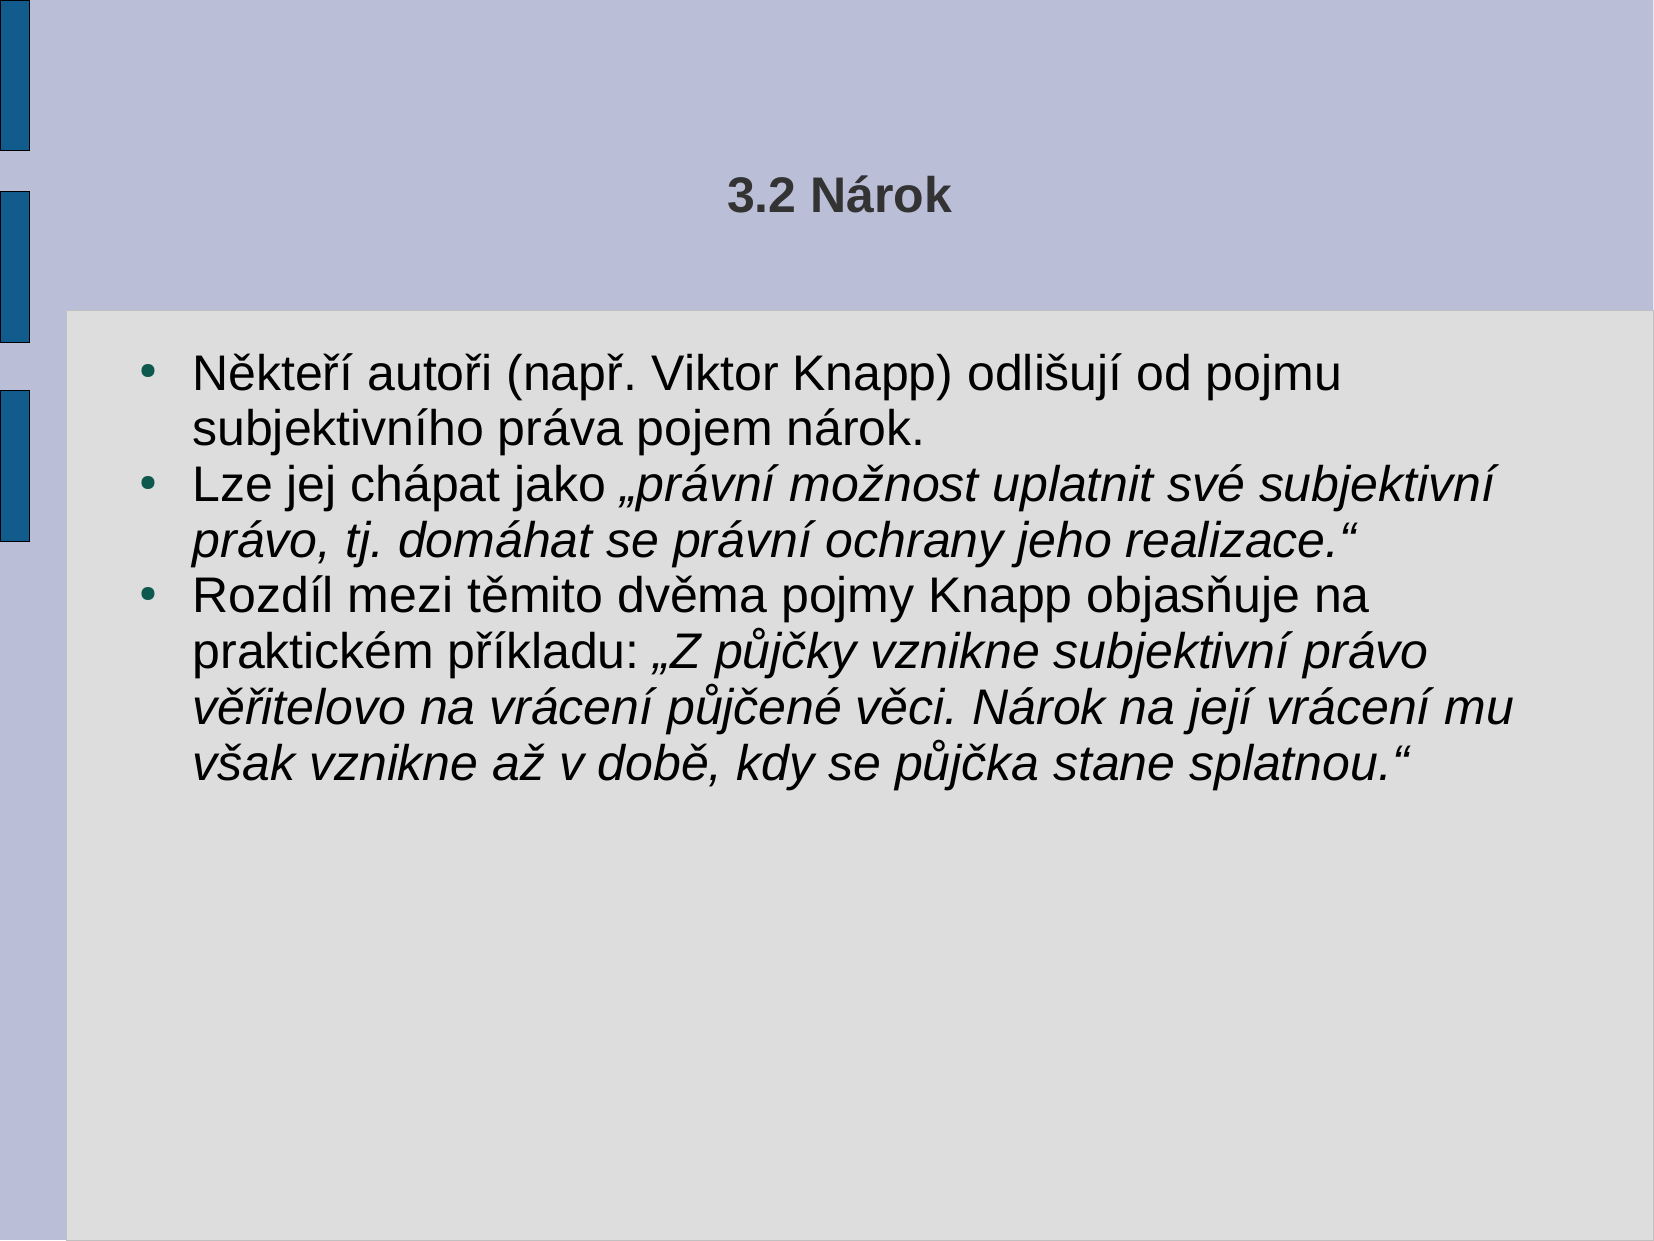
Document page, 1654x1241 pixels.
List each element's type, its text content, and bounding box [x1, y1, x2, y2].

title 3.2 Nárok [121, 91, 1534, 299]
list Někteří autoři (např. Viktor Knapp) odlišují od pojmu subjektivního práva pojem nárok. Lze jej chápat jako „právní možnost uplatnit své subjektivní právo, tj. domáhat se právní ochrany jeho realizace.“ Rozdíl mezi těmito dvěma pojmy Knapp objasňuje na praktickém příkladu: „Z půjčky vznikne subjektivní právo věřitelovo na vrácení půjčené věci. Nárok na její vrácení mu však vznikne až v době, kdy se půjčka stane splatnou.“ [121, 344, 1534, 1127]
